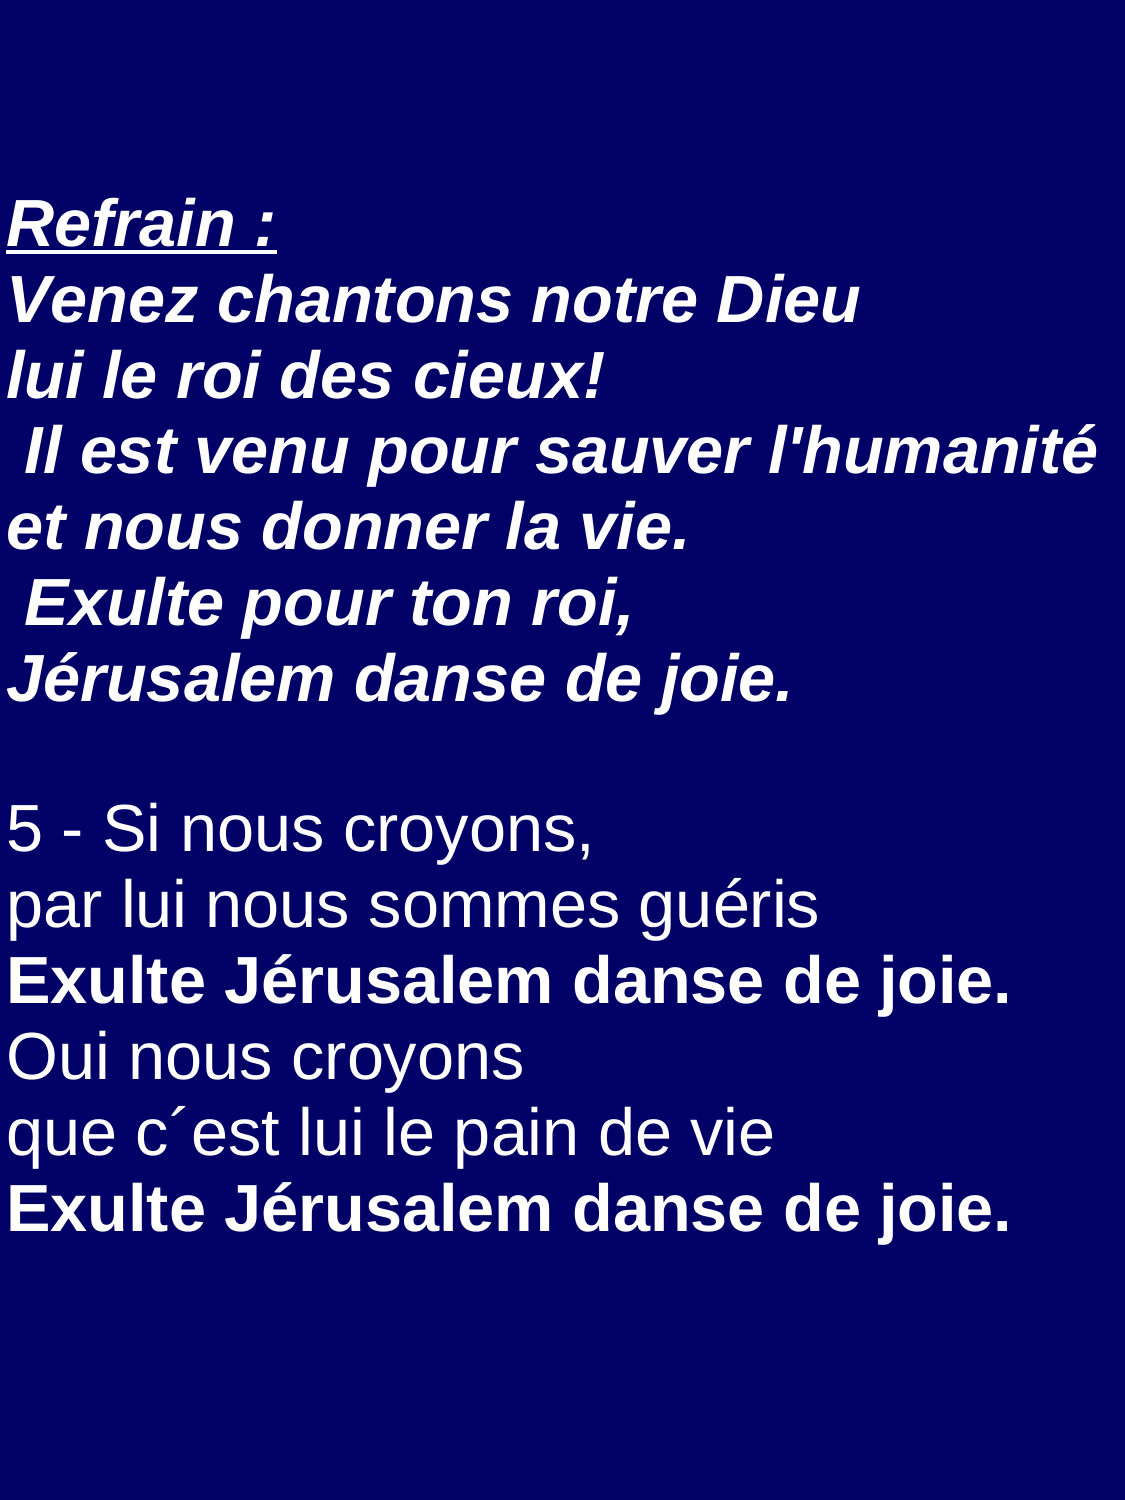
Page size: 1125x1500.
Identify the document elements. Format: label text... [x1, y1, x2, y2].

text_box Refrain : Venez chantons notre Dieu lui le roi des cieux! Il est venu pour sauver l'humanité et nous donner la vie. Exulte pour ton roi, Jérusalem danse de joie. 5 - Si nous croyons, par lui nous sommes guéris Exulte Jérusalem danse de joie. Oui nous croyons que c´est lui le pain de vie Exulte Jérusalem danse de joie. [0, 179, 1125, 1317]
